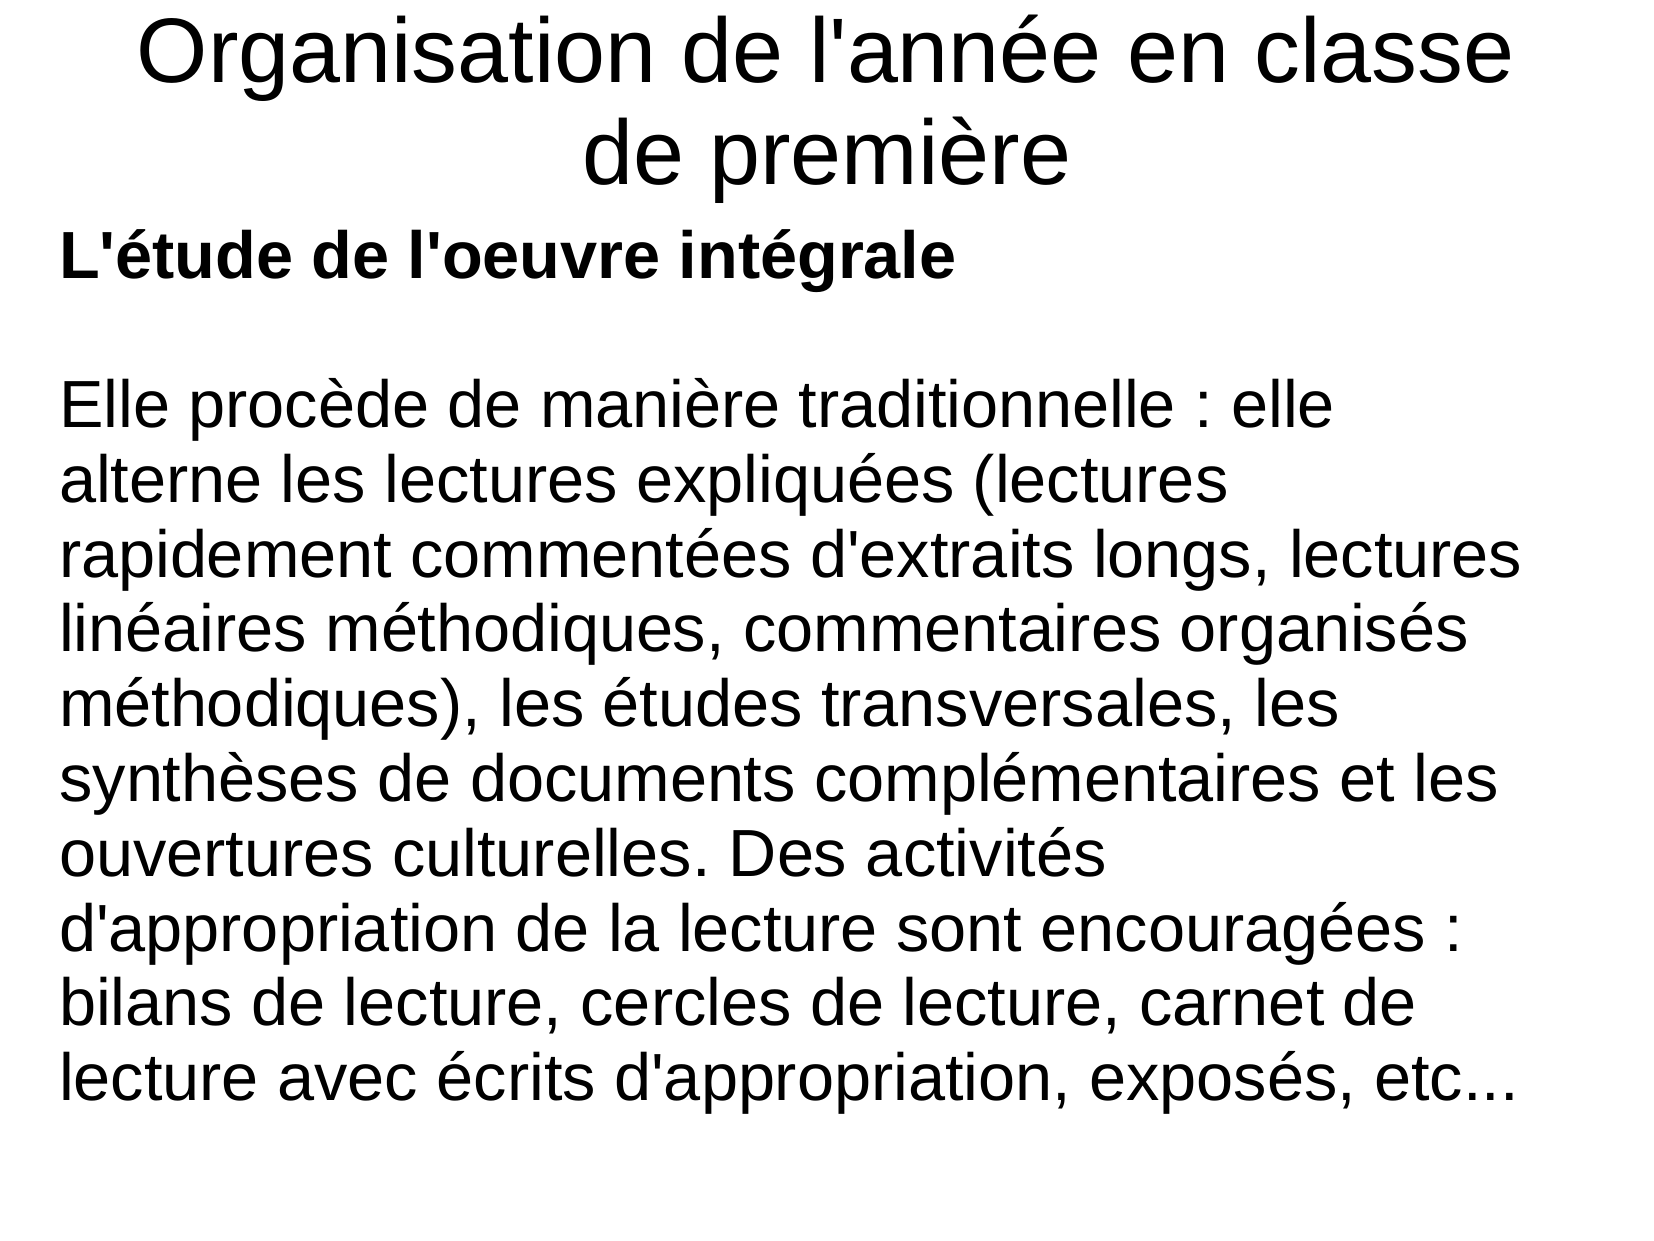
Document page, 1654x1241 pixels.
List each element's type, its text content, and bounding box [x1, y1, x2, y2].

title Organisation de l'année en classe de première [82, 0, 1571, 307]
subtitle L'étude de l'oeuvre intégrale Elle procède de manière traditionnelle : elle alterne les lectures expliquées (lectures rapidement commentées d'extraits longs, lectures linéaires méthodiques, commentaires organisés méthodiques), les études transversales, les synthèses de documents complémentaires et les ouvertures culturelles. Des activités d'appropriation de la lecture sont encouragées : bilans de lecture, cercles de lecture, carnet de lecture avec écrits d'appropriation, exposés, etc... [59, 217, 1548, 1115]
